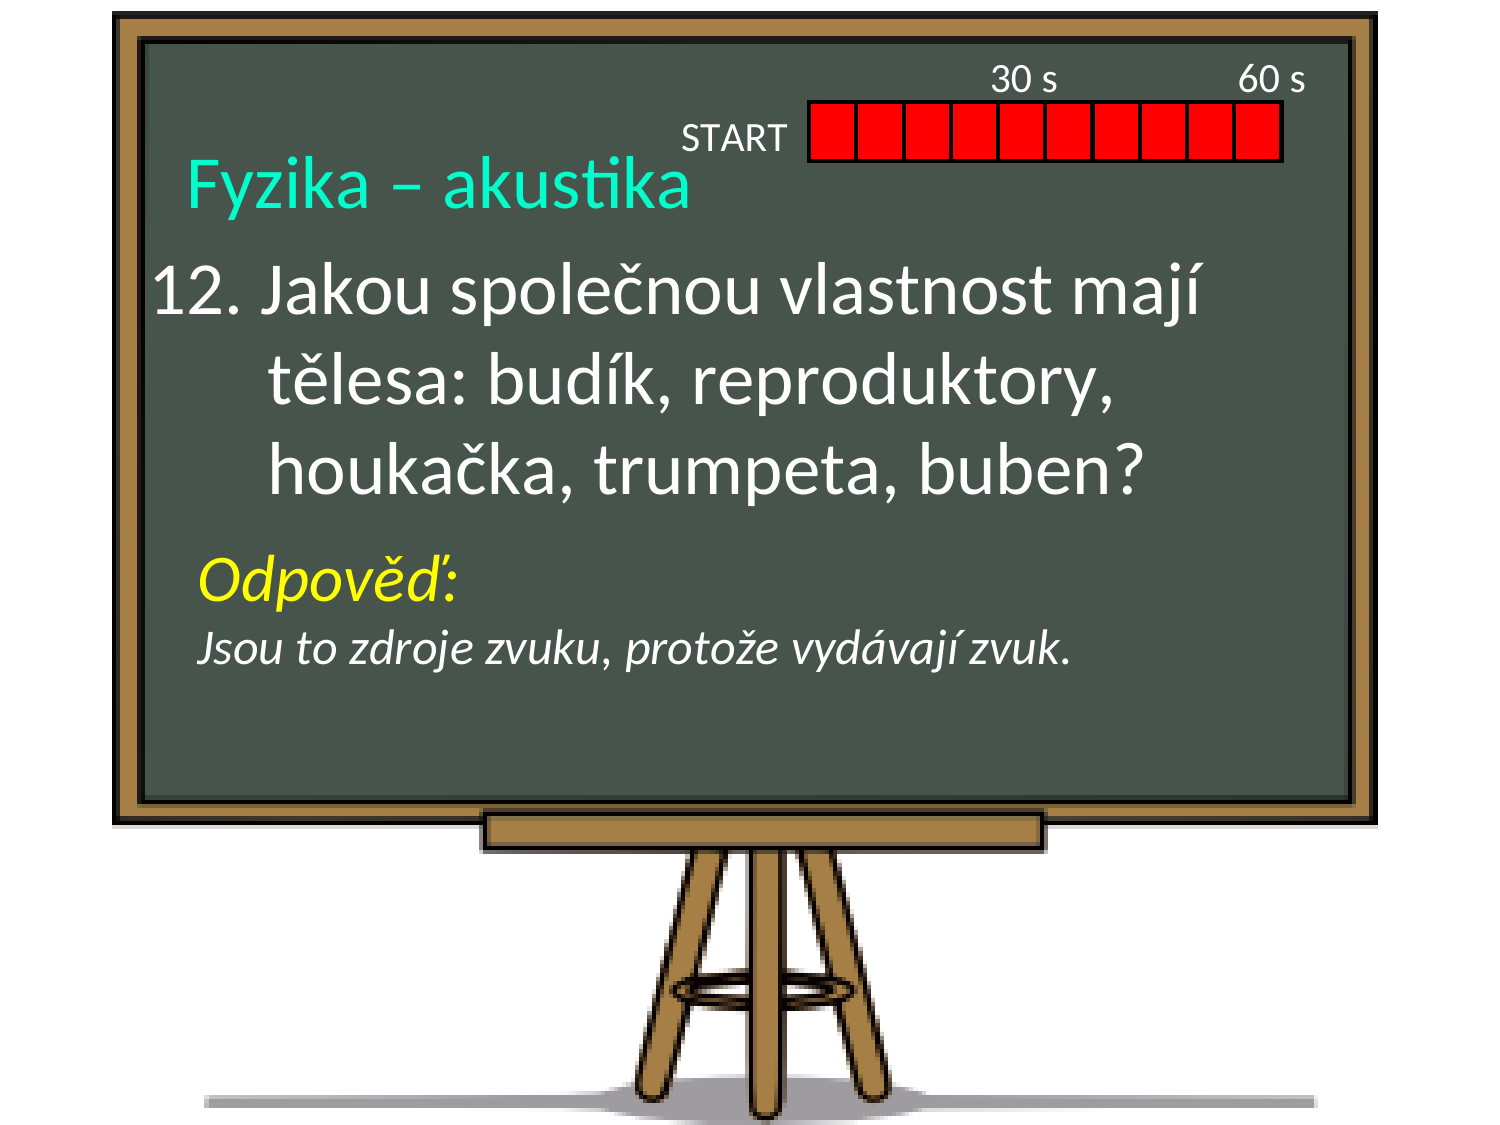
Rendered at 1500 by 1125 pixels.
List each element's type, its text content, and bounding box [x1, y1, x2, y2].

text_box 12. Jakou společnou vlastnost mají tělesa: budík, reproduktory, houkačka, trumpeta, buben? [133, 231, 1462, 518]
text_box [809, 101, 1282, 161]
text_box Fyzika – akustika [171, 125, 709, 231]
picture [112, 11, 1378, 1125]
text_box Odpověď: Jsou to zdroje zvuku, protože vydávají zvuk. [183, 527, 1282, 1023]
text_box 60 s [1222, 42, 1321, 109]
text_box START [666, 101, 803, 168]
text_box 30 s [975, 42, 1073, 109]
